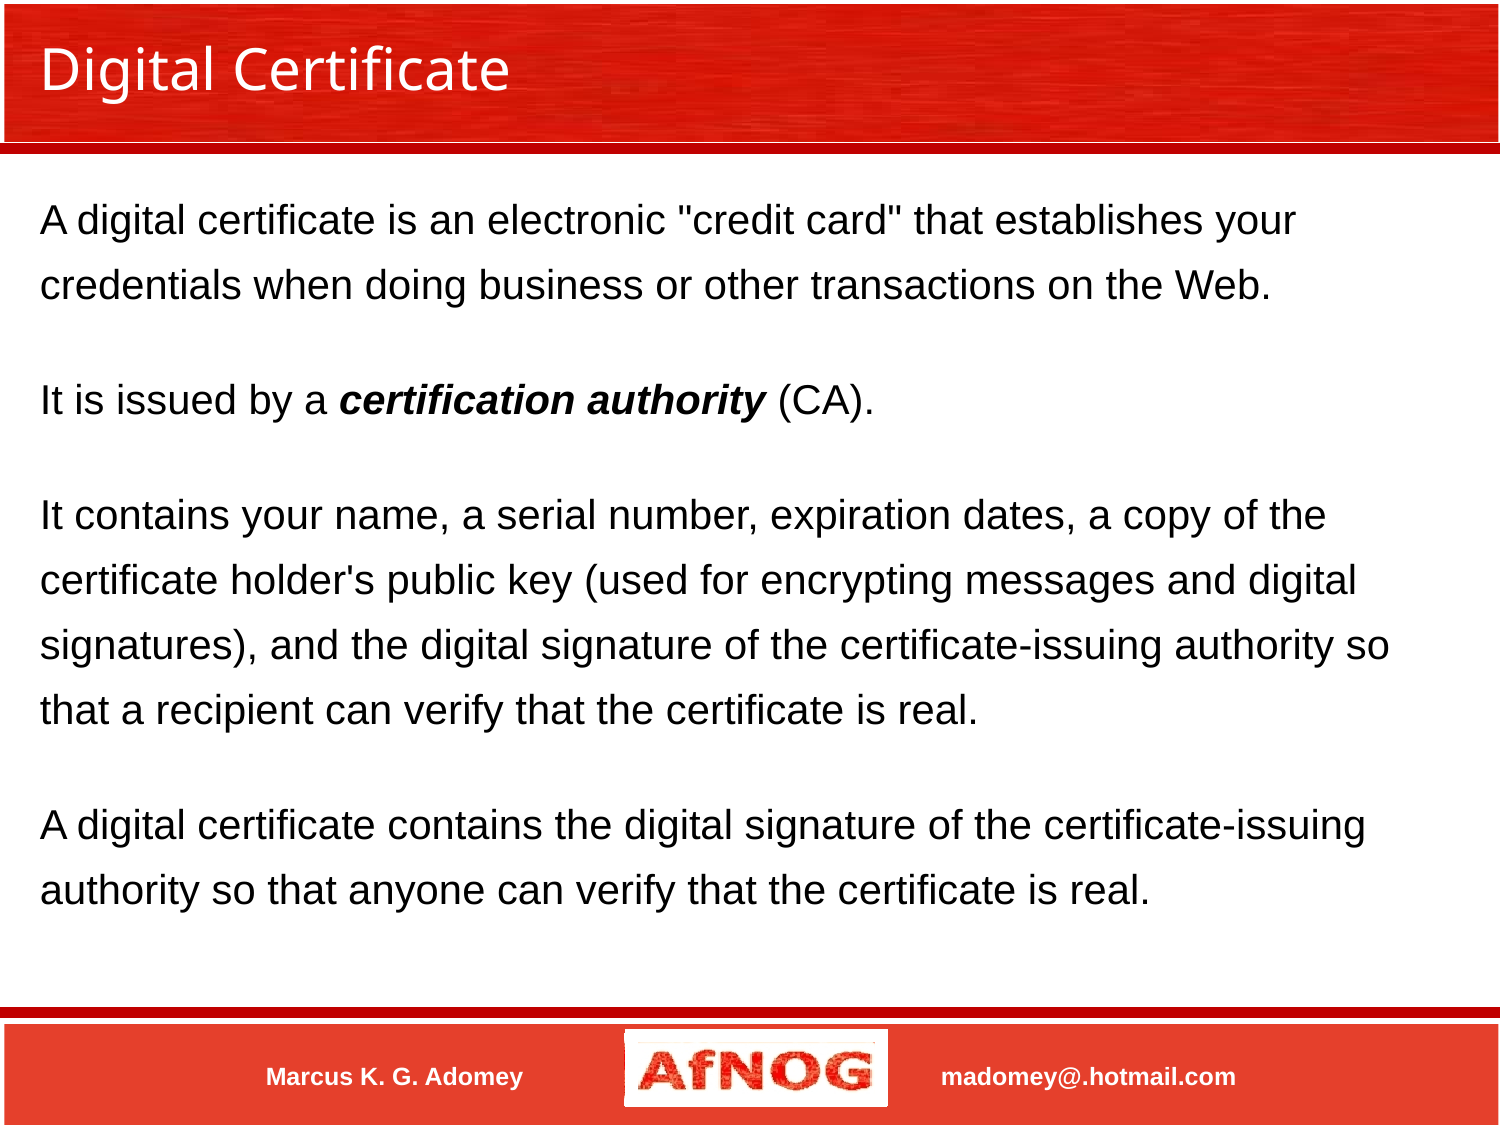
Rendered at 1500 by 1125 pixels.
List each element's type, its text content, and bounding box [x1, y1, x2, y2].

text_box Digital Certificate [24, 24, 713, 111]
text_box A digital certificate is an electronic "credit card" that establishes your credentials when doing business or other transactions on the Web. It is issued by a certification authority (CA). It contains your name, a serial number, expiration dates, a copy of the certificate holder's public key (used for encrypting messages and digital signatures), and the digital signature of the certificate-issuing authority so that a recipient can verify that the certificate is real. A digital certificate contains the digital signature of the certificate-issuing authority so that anyone can verify that the certificate is real. [24, 170, 1450, 921]
